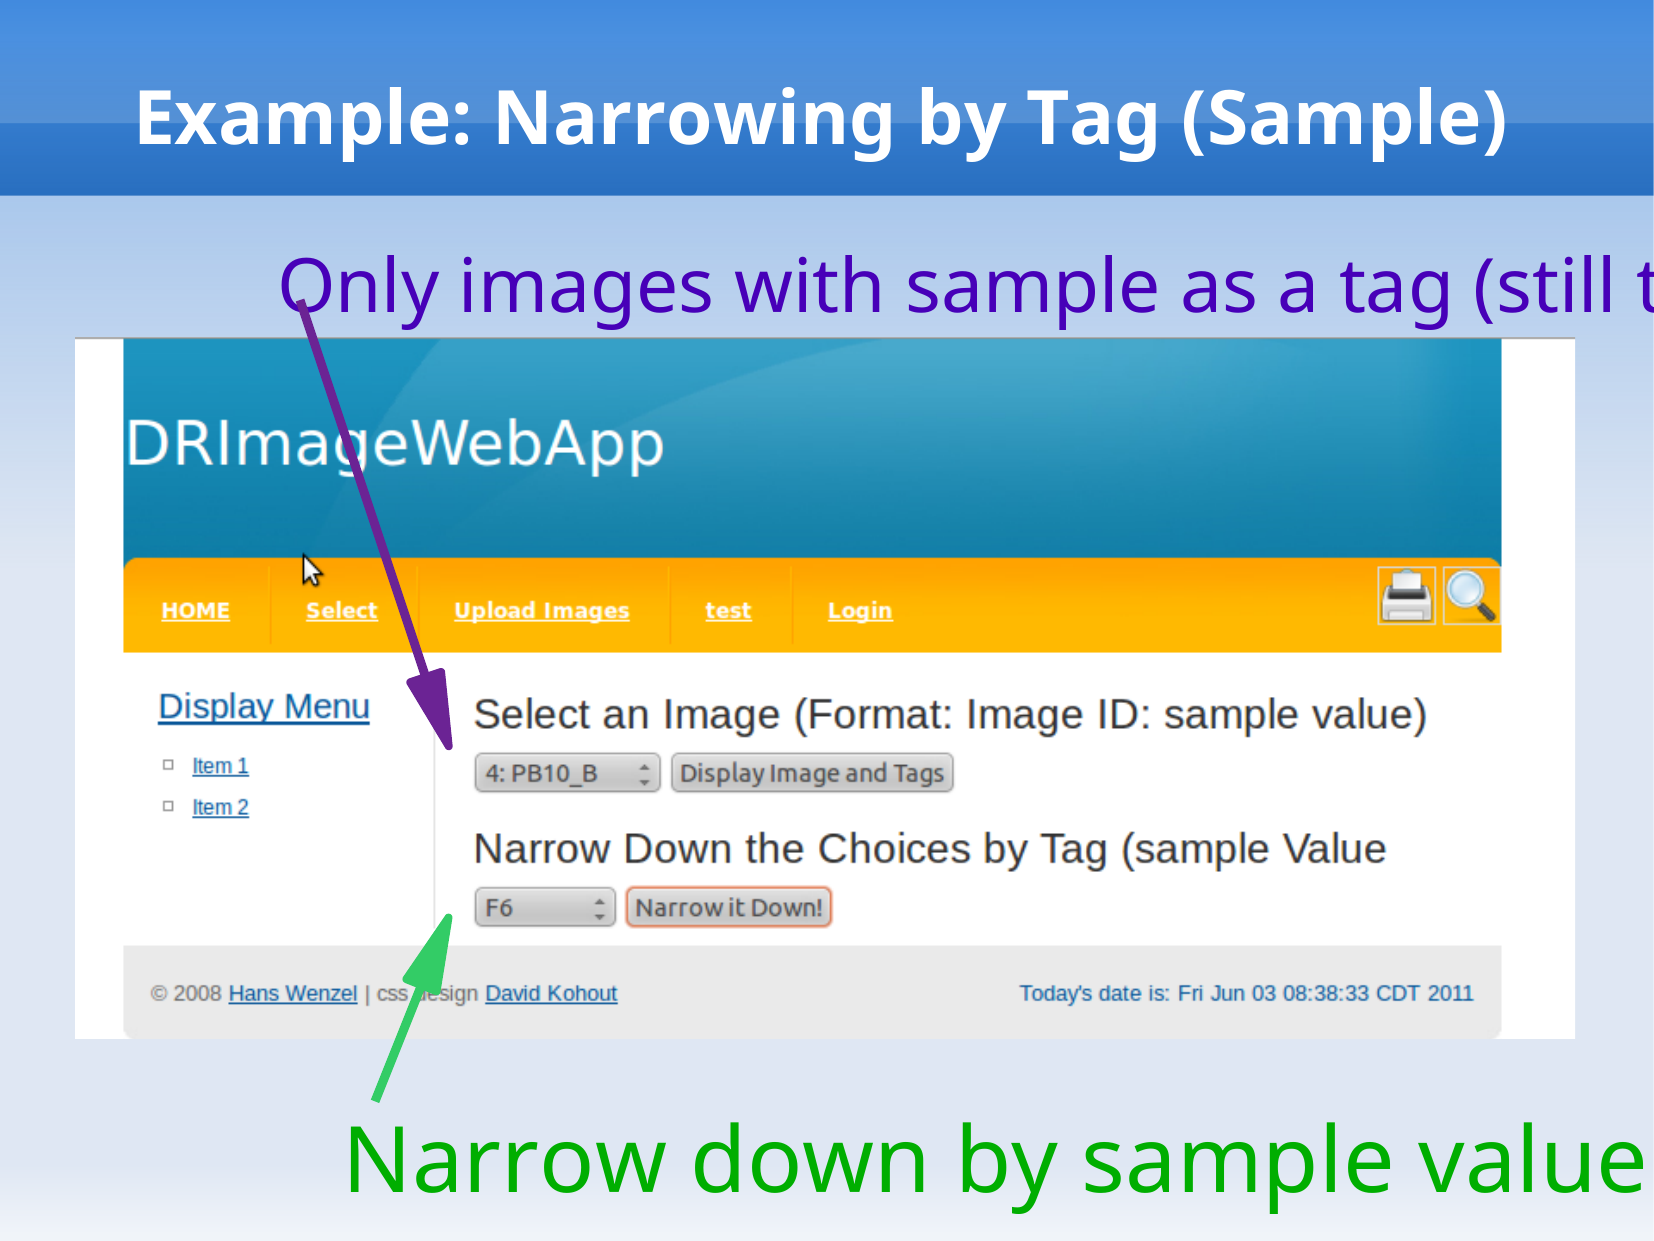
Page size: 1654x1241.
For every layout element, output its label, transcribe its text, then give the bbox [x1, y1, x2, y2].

text_box Narrow down by sample value (example: F6) [327, 1087, 1654, 1204]
text_box Only images with sample as a tag (still too many) [262, 225, 1484, 323]
title Example: Narrowing by Tag (Sample) [76, 0, 1565, 239]
picture [1650, 277, 1654, 307]
picture [0, 0, 1654, 1241]
